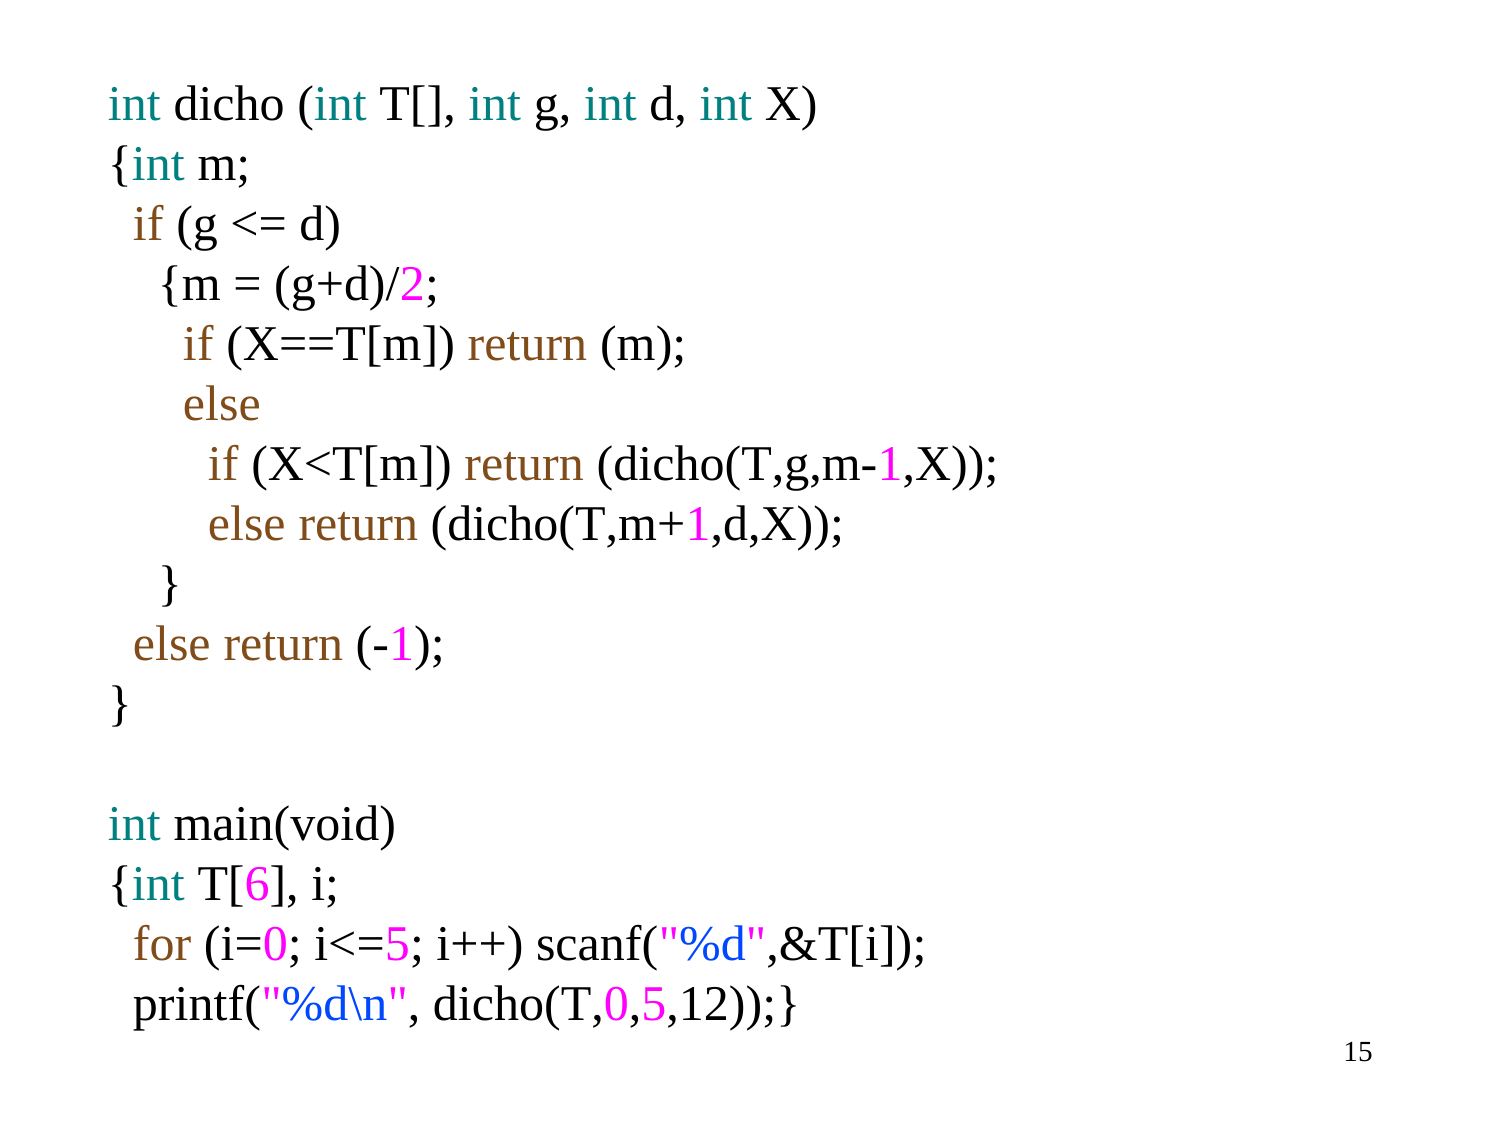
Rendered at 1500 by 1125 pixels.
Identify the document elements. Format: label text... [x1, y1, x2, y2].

text_box int dicho (int T[], int g, int d, int X) {int m; if (g <= d) {m = (g+d)/2; if (X==T[m]) return (m); else if (X<T[m]) return (dicho(T,g,m-1,X)); else return (dicho(T,m+1,d,X)); } else return (-1); } int main(void) {int T[6], i; for (i=0; i<=5; i++) scanf("%d",&T[i]); printf("%d\n", dicho(T,0,5,12));} [93, 62, 1014, 1038]
